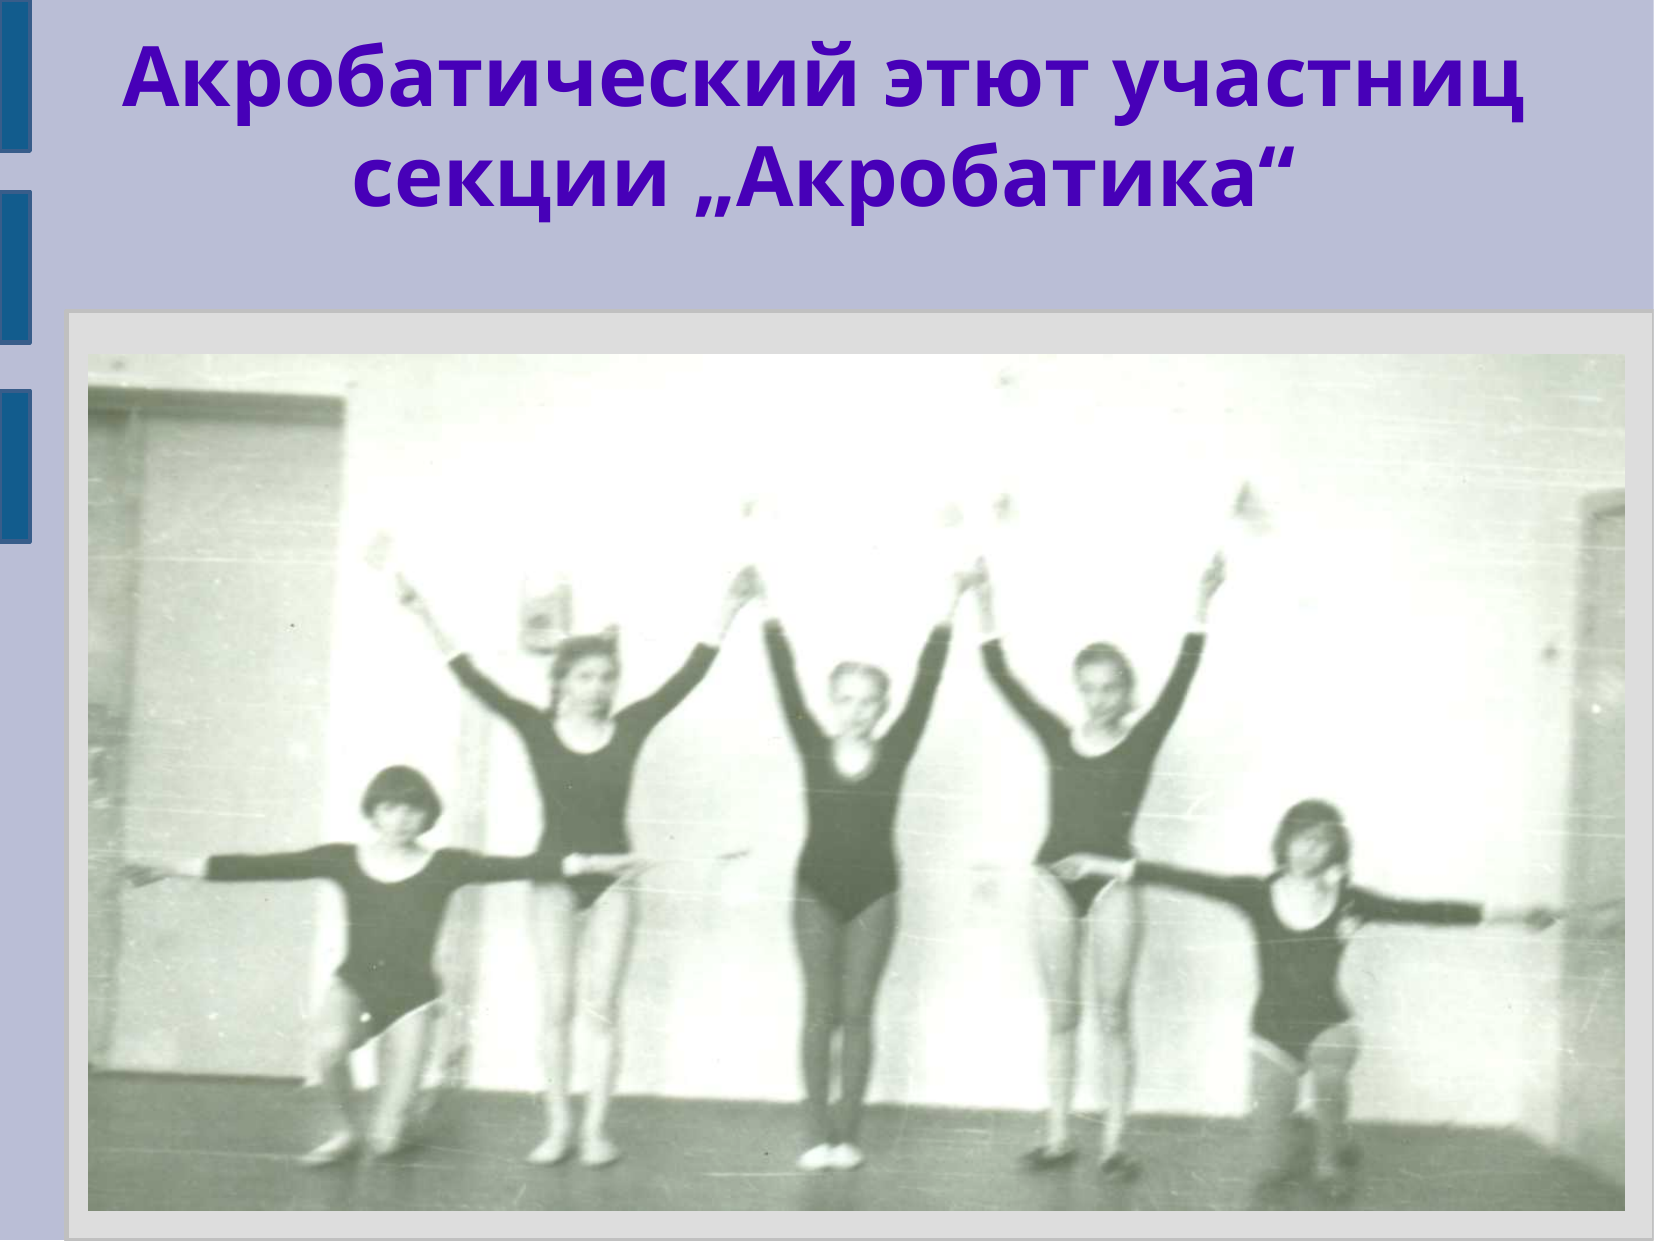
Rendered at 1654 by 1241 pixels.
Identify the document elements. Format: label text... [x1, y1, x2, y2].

title Акробатический этют участниц секции „Акробатика“ [118, 0, 1531, 312]
picture [88, 354, 1625, 1211]
